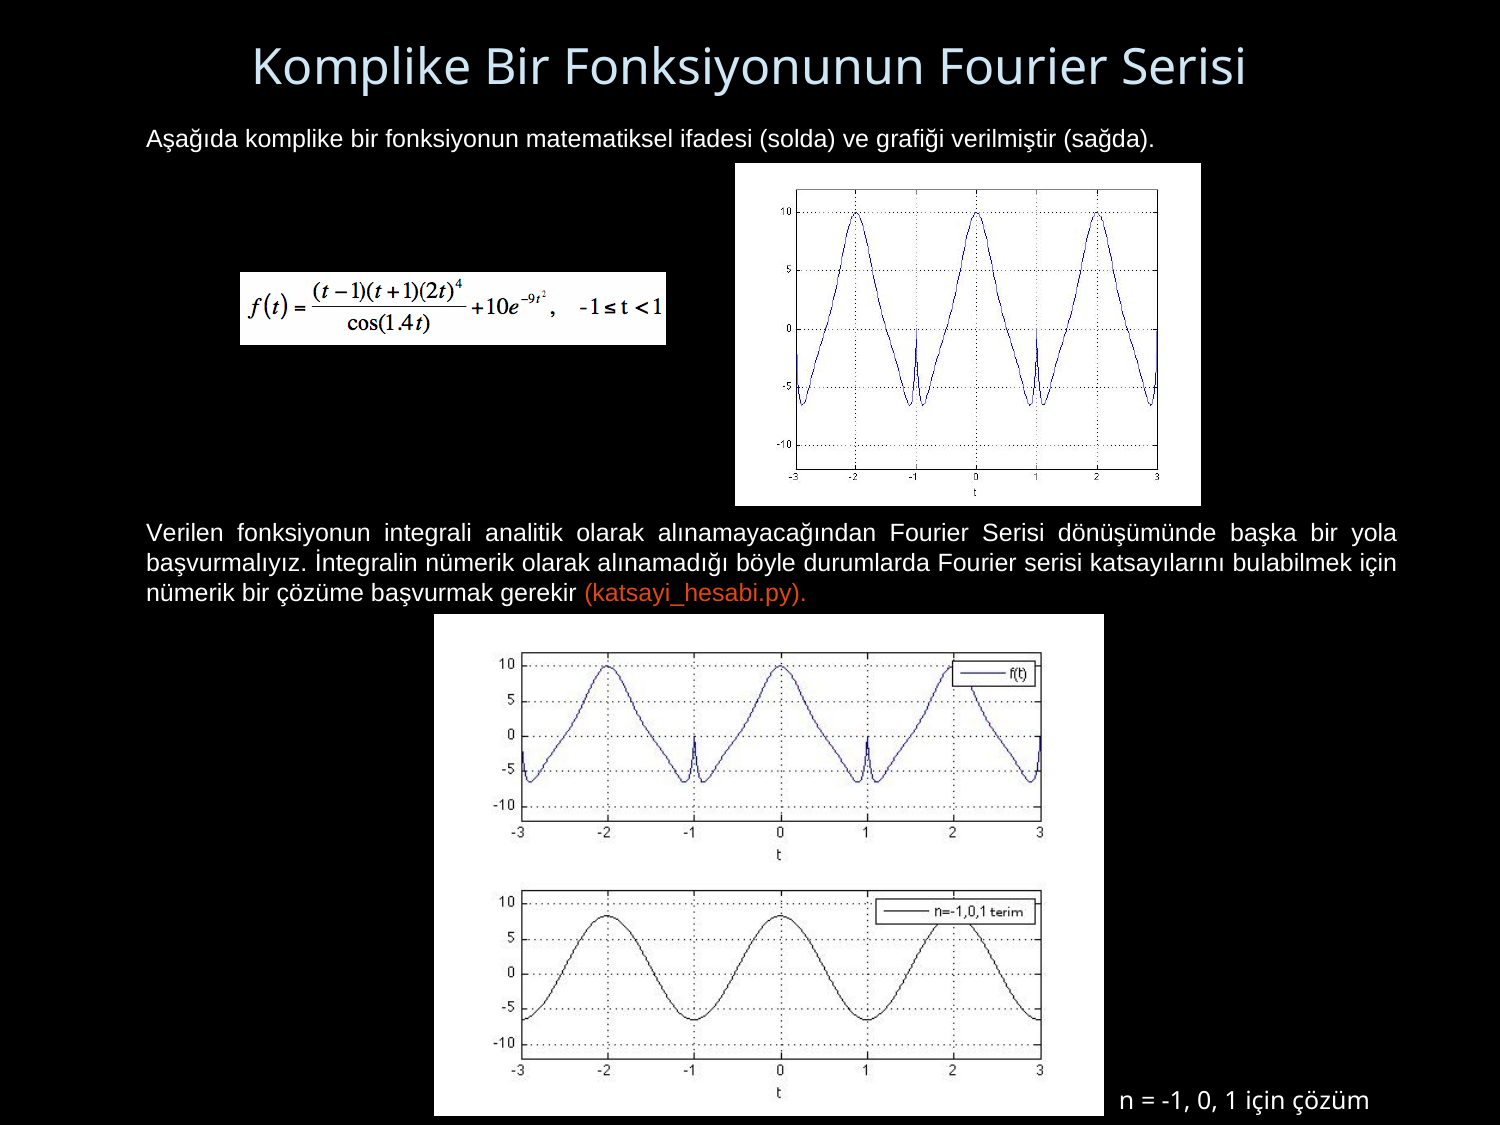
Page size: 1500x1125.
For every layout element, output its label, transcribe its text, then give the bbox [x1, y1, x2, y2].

text_box n = -1, 0, 1 için çözüm [1104, 1076, 1435, 1122]
picture [240, 272, 666, 346]
picture [735, 163, 1201, 506]
list Verilen fonksiyonun integrali analitik olarak alınamayacağından Fourier Serisi dönüşümünde başka bir yola başvurmalıyız. İntegralin nümerik olarak alınamadığı böyle durumlarda Fourier serisi katsayılarını bulabilmek için nümerik bir çözüme başvurmak gerekir (katsayi_hesabi.py). [75, 509, 1456, 616]
picture [434, 614, 1104, 1116]
title Komplike Bir Fonksiyonunun Fourier Serisi [75, 9, 1426, 114]
list Aşağıda komplike bir fonksiyonun matematiksel ifadesi (solda) ve grafiği verilmiştir (sağda). [75, 114, 1456, 184]
